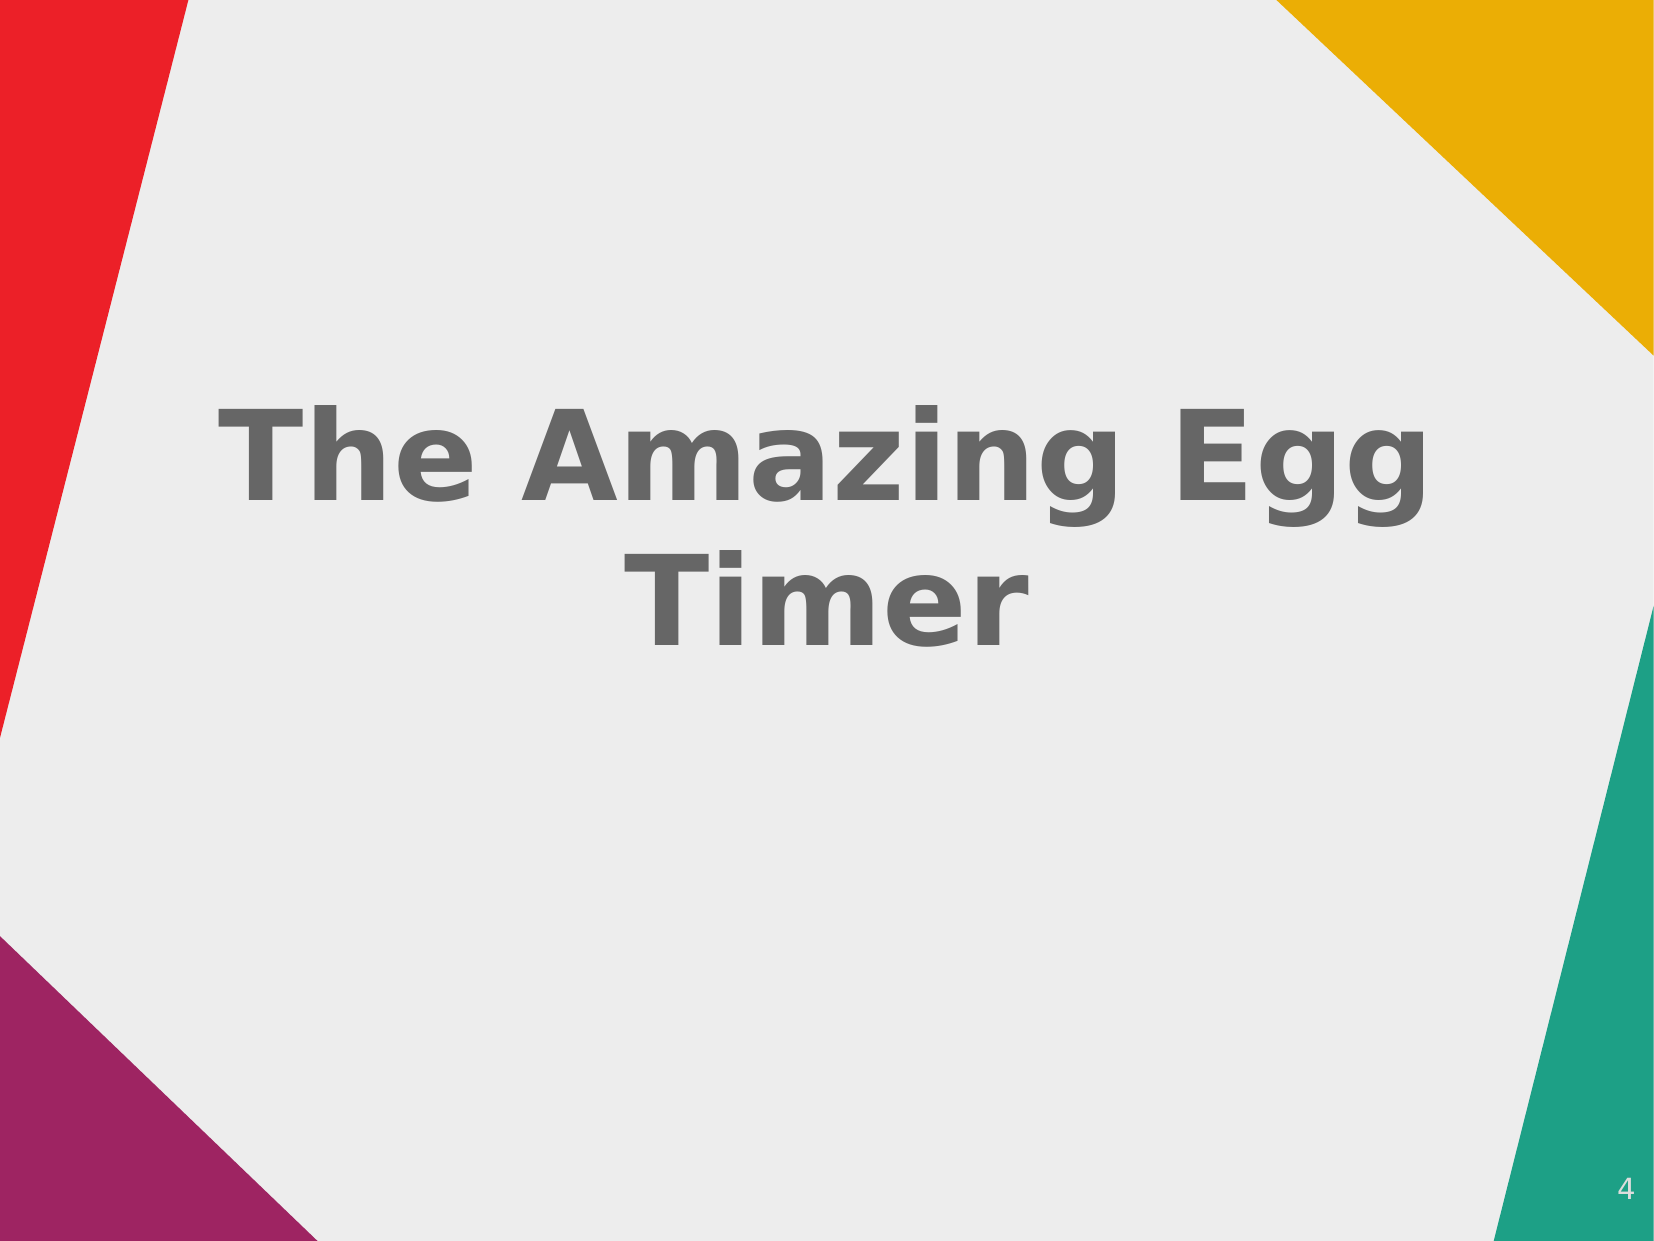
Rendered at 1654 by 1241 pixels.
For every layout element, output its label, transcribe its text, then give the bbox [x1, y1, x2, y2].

subtitle The Amazing Egg Timer [114, 73, 1539, 986]
